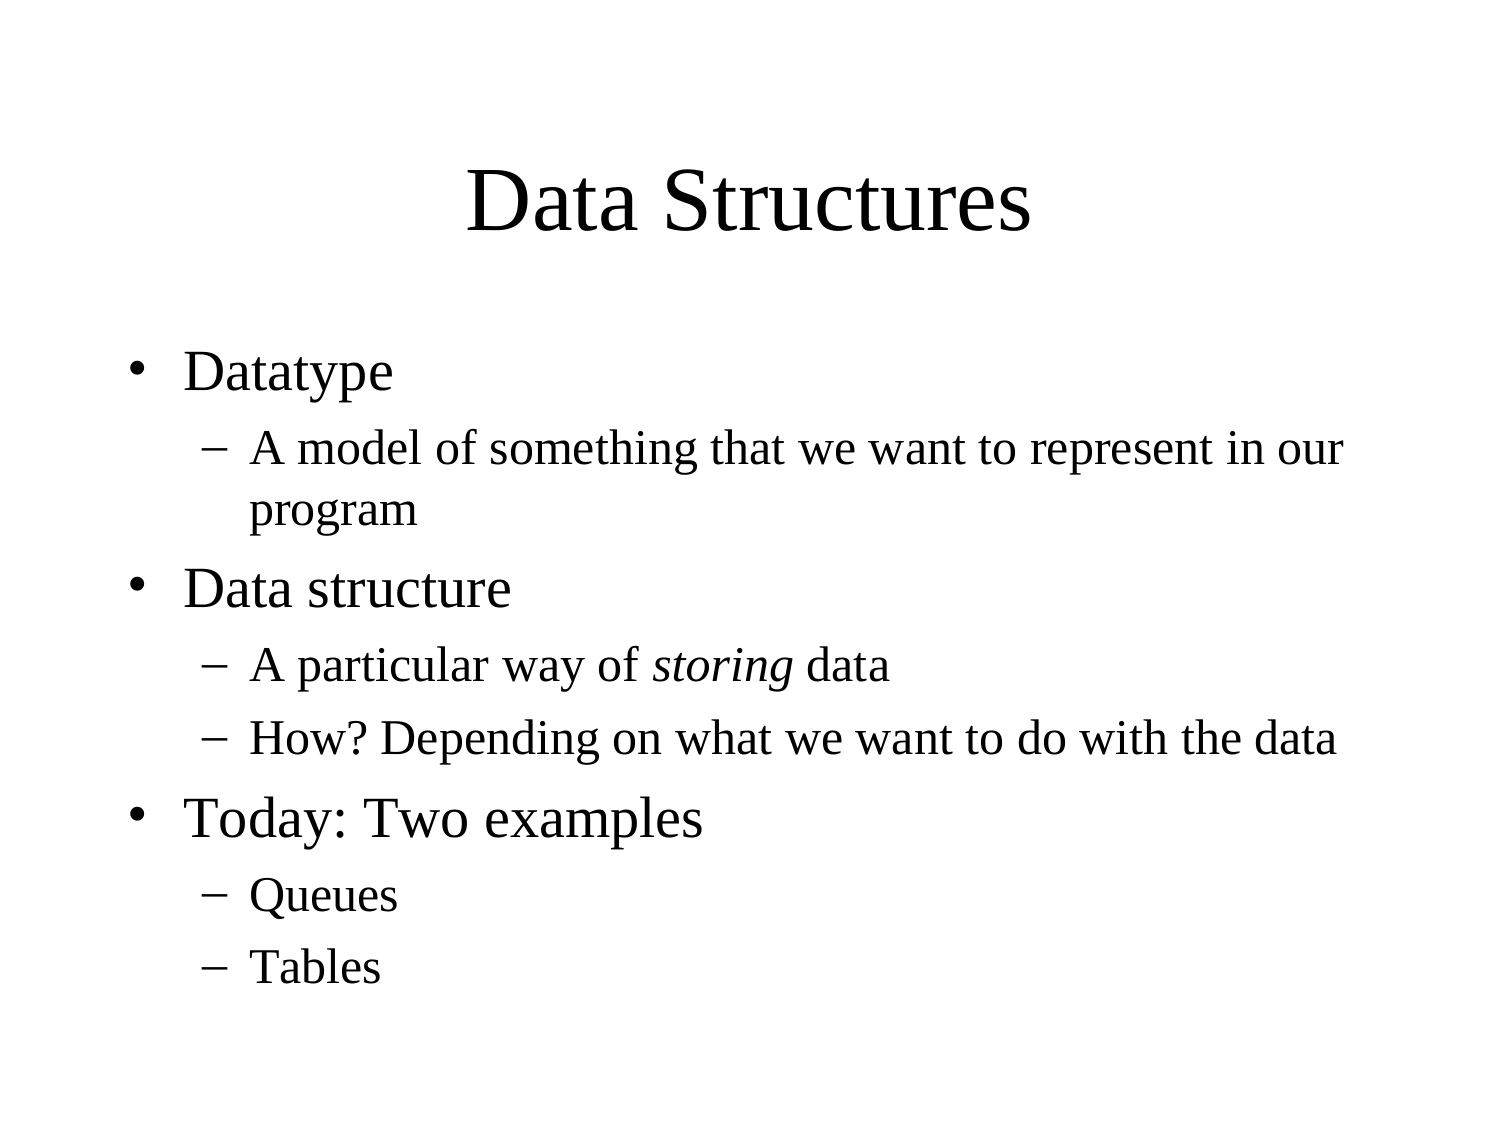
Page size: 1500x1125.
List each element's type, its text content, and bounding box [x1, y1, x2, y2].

list Datatype A model of something that we want to represent in our program Data structure A particular way of storing data How? Depending on what we want to do with the data Today: Two examples Queues Tables [112, 324, 1388, 1059]
title Data Structures [112, 99, 1388, 288]
